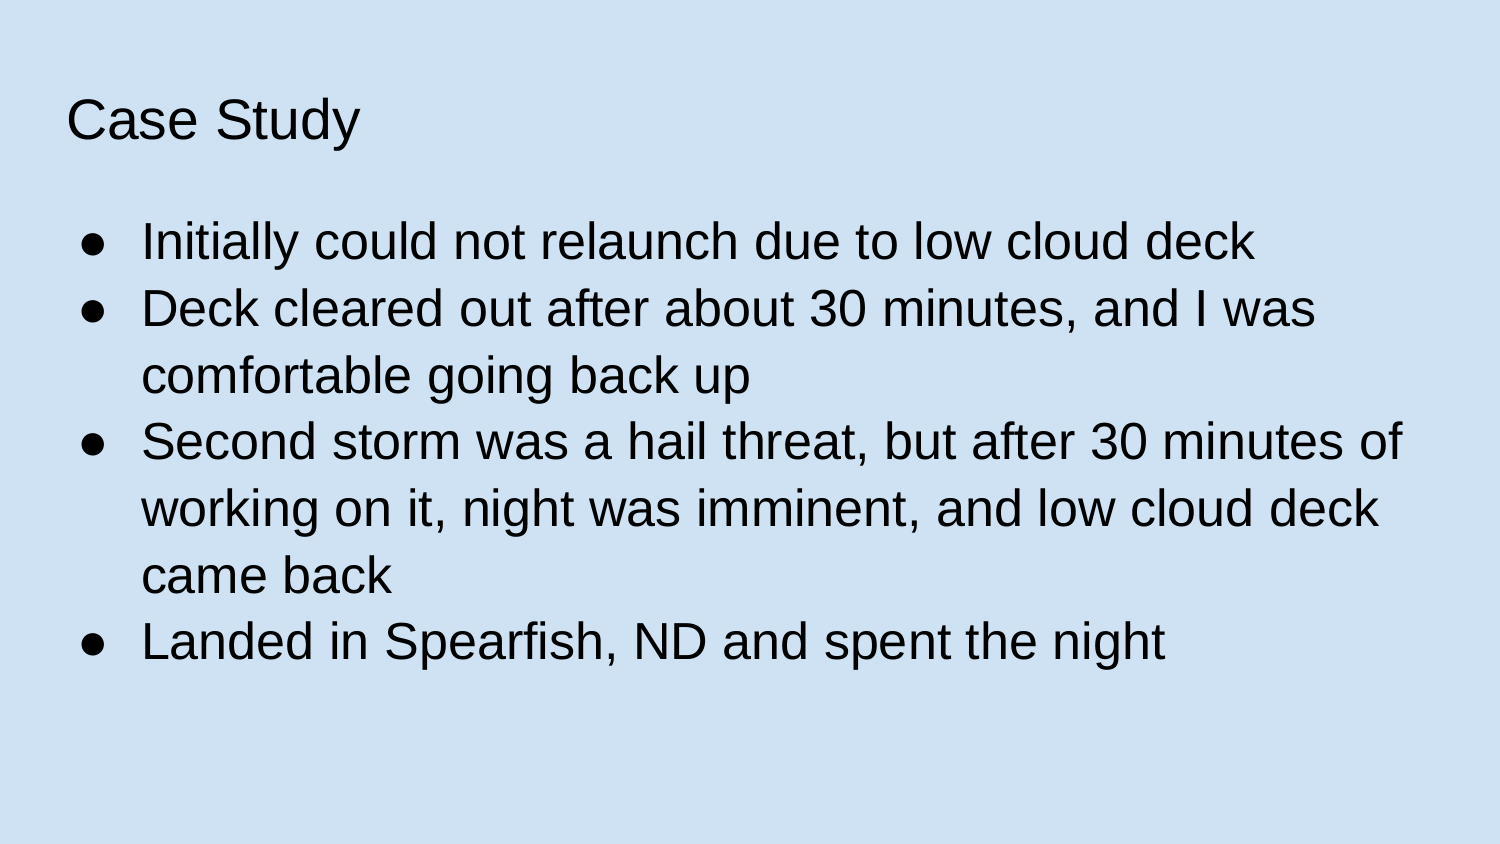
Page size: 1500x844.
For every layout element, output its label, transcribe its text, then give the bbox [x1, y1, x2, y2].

title Case Study [51, 72, 1449, 167]
list Initially could not relaunch due to low cloud deck Deck cleared out after about 30 minutes, and I was comfortable going back up Second storm was a hail threat, but after 30 minutes of working on it, night was imminent, and low cloud deck came back Landed in Spearfish, ND and spent the night [51, 189, 1449, 750]
